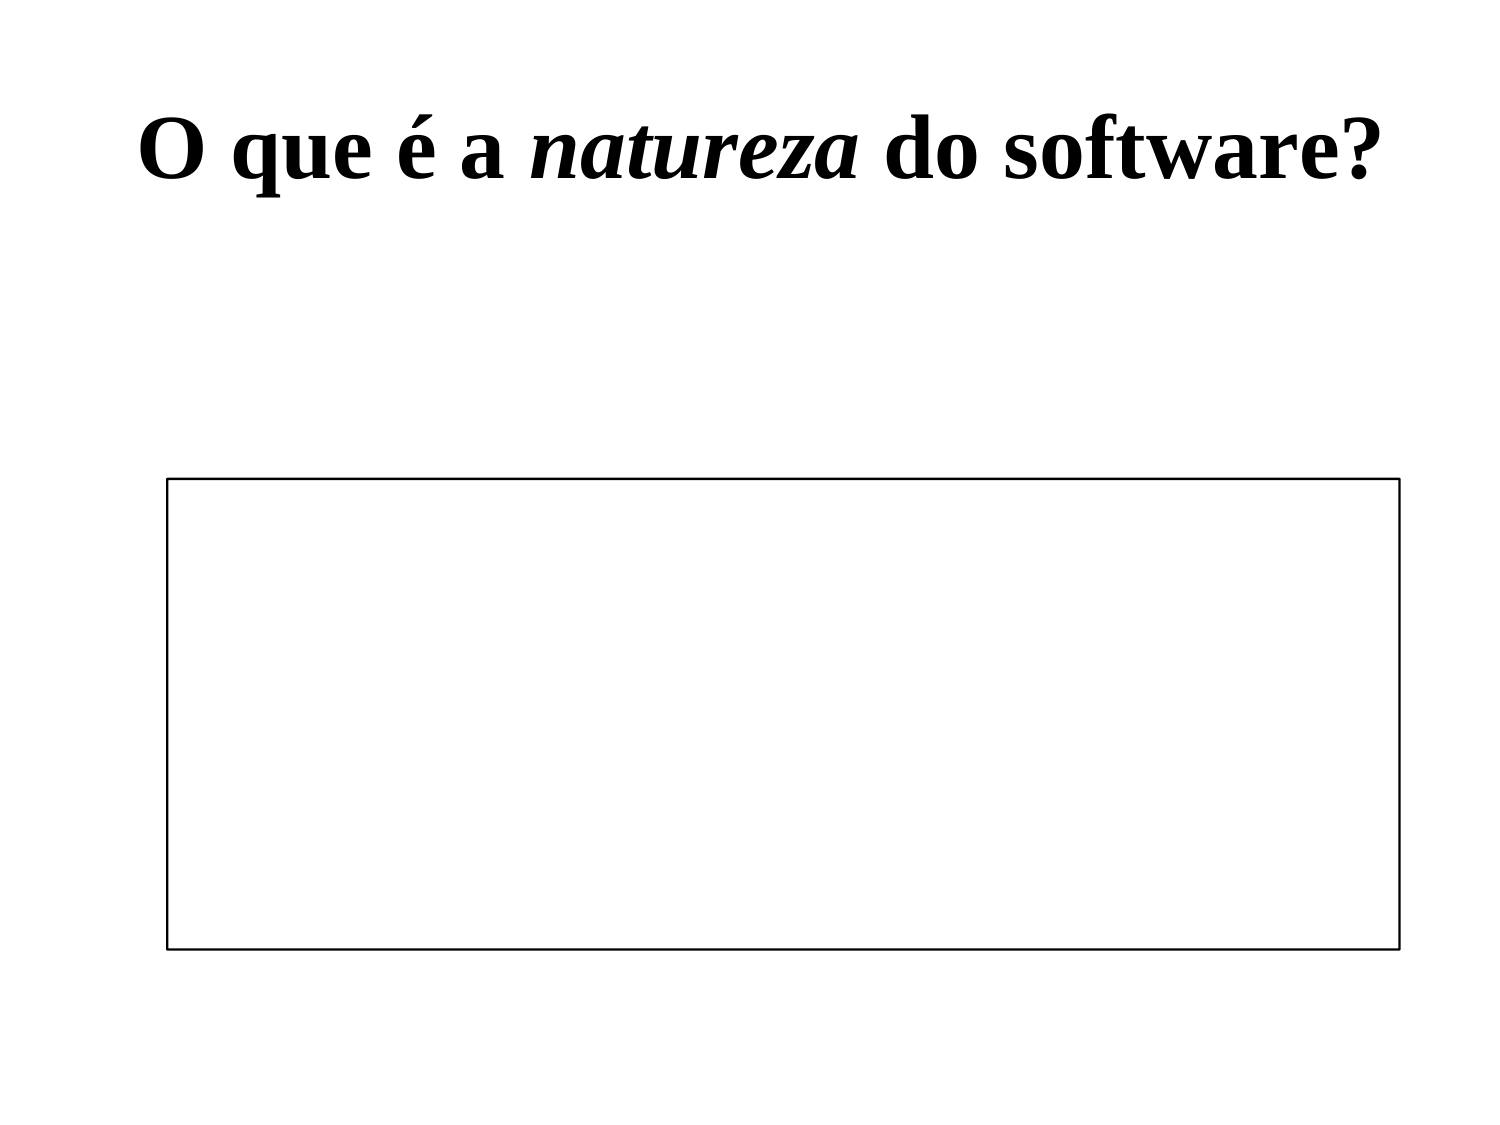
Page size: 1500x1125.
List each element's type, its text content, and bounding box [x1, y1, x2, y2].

text_box De cunho relacional entre função técnica e práticas sociais Derivada da semântica do código fonte [167, 478, 1400, 950]
title O que é a natureza do software? [68, 78, 1455, 218]
